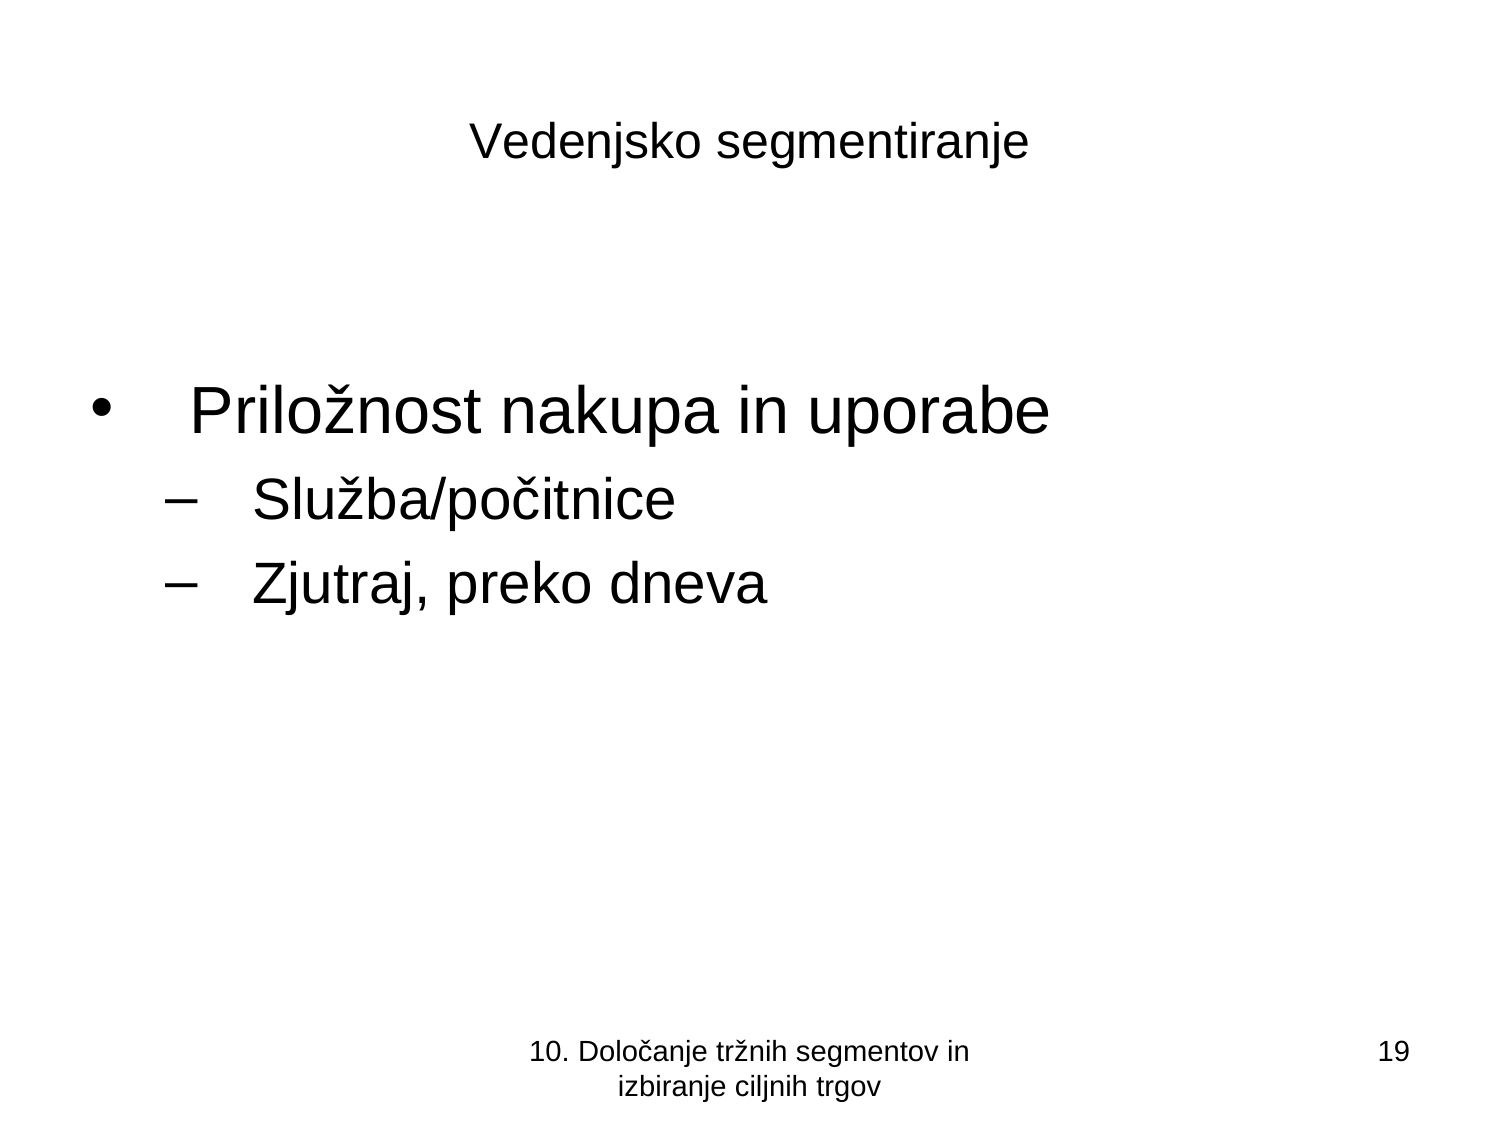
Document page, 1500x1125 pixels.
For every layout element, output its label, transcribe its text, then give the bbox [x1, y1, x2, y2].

text_box <number> [1074, 1024, 1426, 1103]
title Vedenjsko segmentiranje [75, 45, 1426, 233]
list Priložnost nakupa in uporabe Služba/počitnice Zjutraj, preko dneva [75, 262, 1426, 1006]
text_box 10. Določanje tržnih segmentov in izbiranje ciljnih trgov [512, 1024, 988, 1103]
